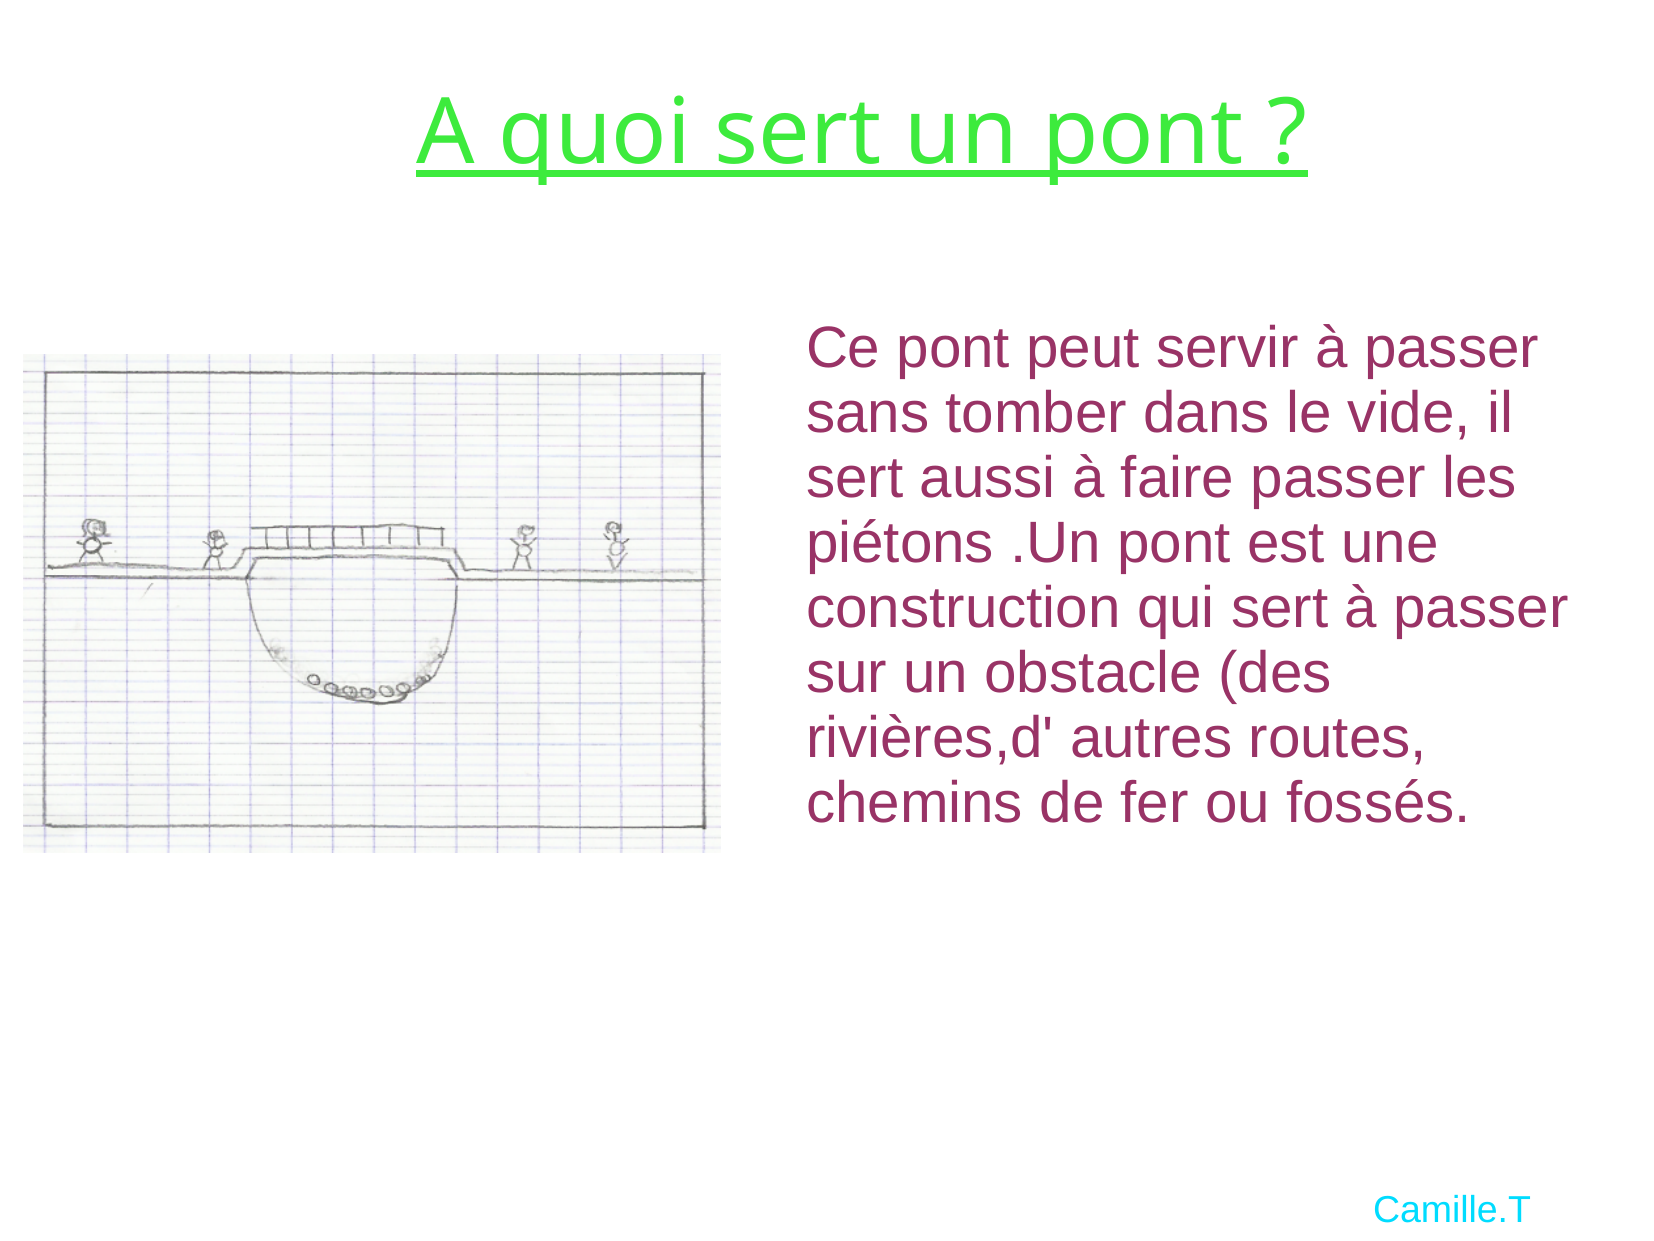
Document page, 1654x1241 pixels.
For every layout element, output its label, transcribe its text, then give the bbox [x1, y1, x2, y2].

text_box Ce pont peut servir à passer sans tomber dans le vide, il sert aussi à faire passer les piétons .Un pont est une construction qui sert à passer sur un obstacle (des rivières,d' autres routes, chemins de fer ou fossés. [791, 307, 1607, 841]
text_box Camille.T [1358, 1181, 1630, 1238]
text_box A quoi sert un pont ? [401, 58, 1335, 201]
picture [23, 354, 721, 853]
